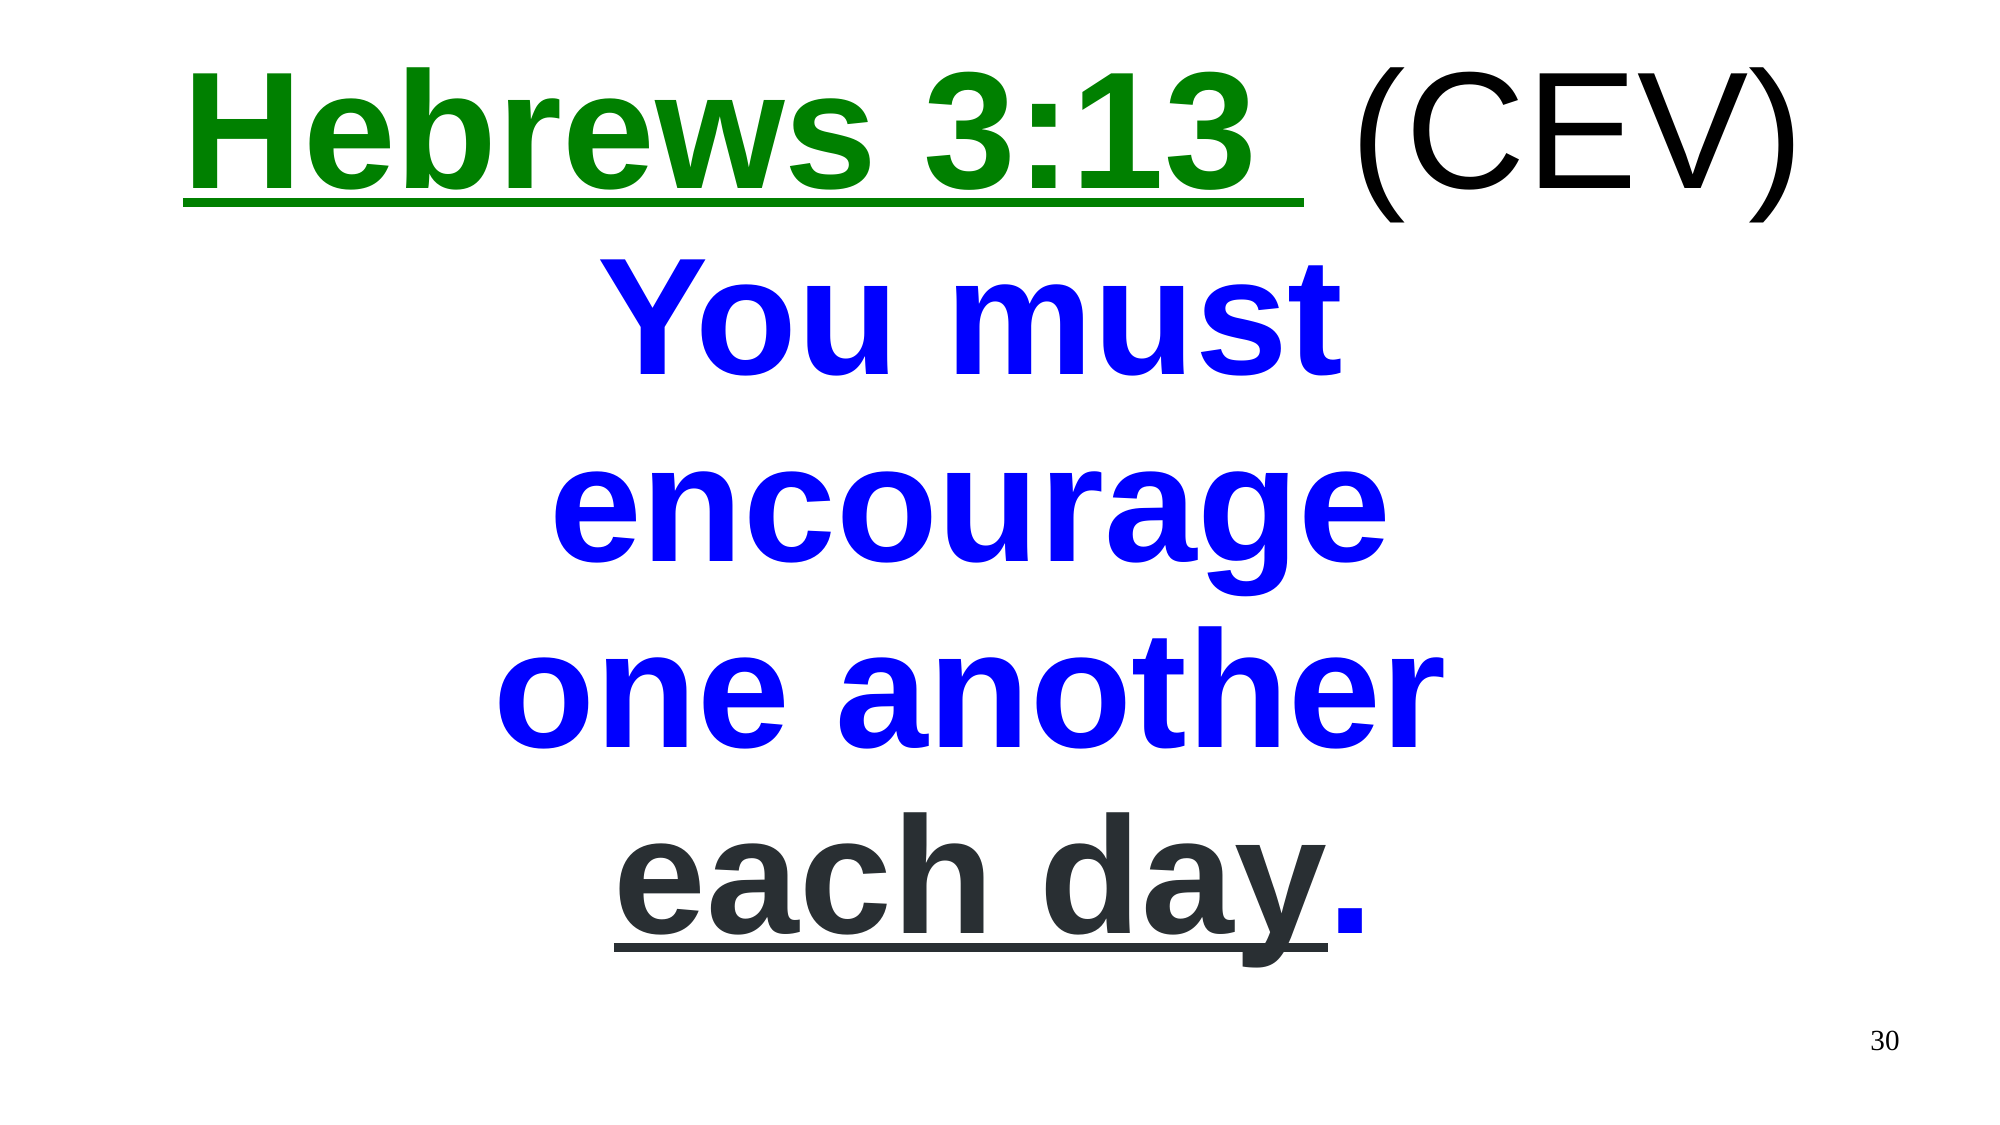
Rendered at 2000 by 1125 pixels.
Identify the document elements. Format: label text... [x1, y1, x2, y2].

list Hebrews 3:13 (CEV) You must encourage one another each day. [37, 37, 1951, 1088]
